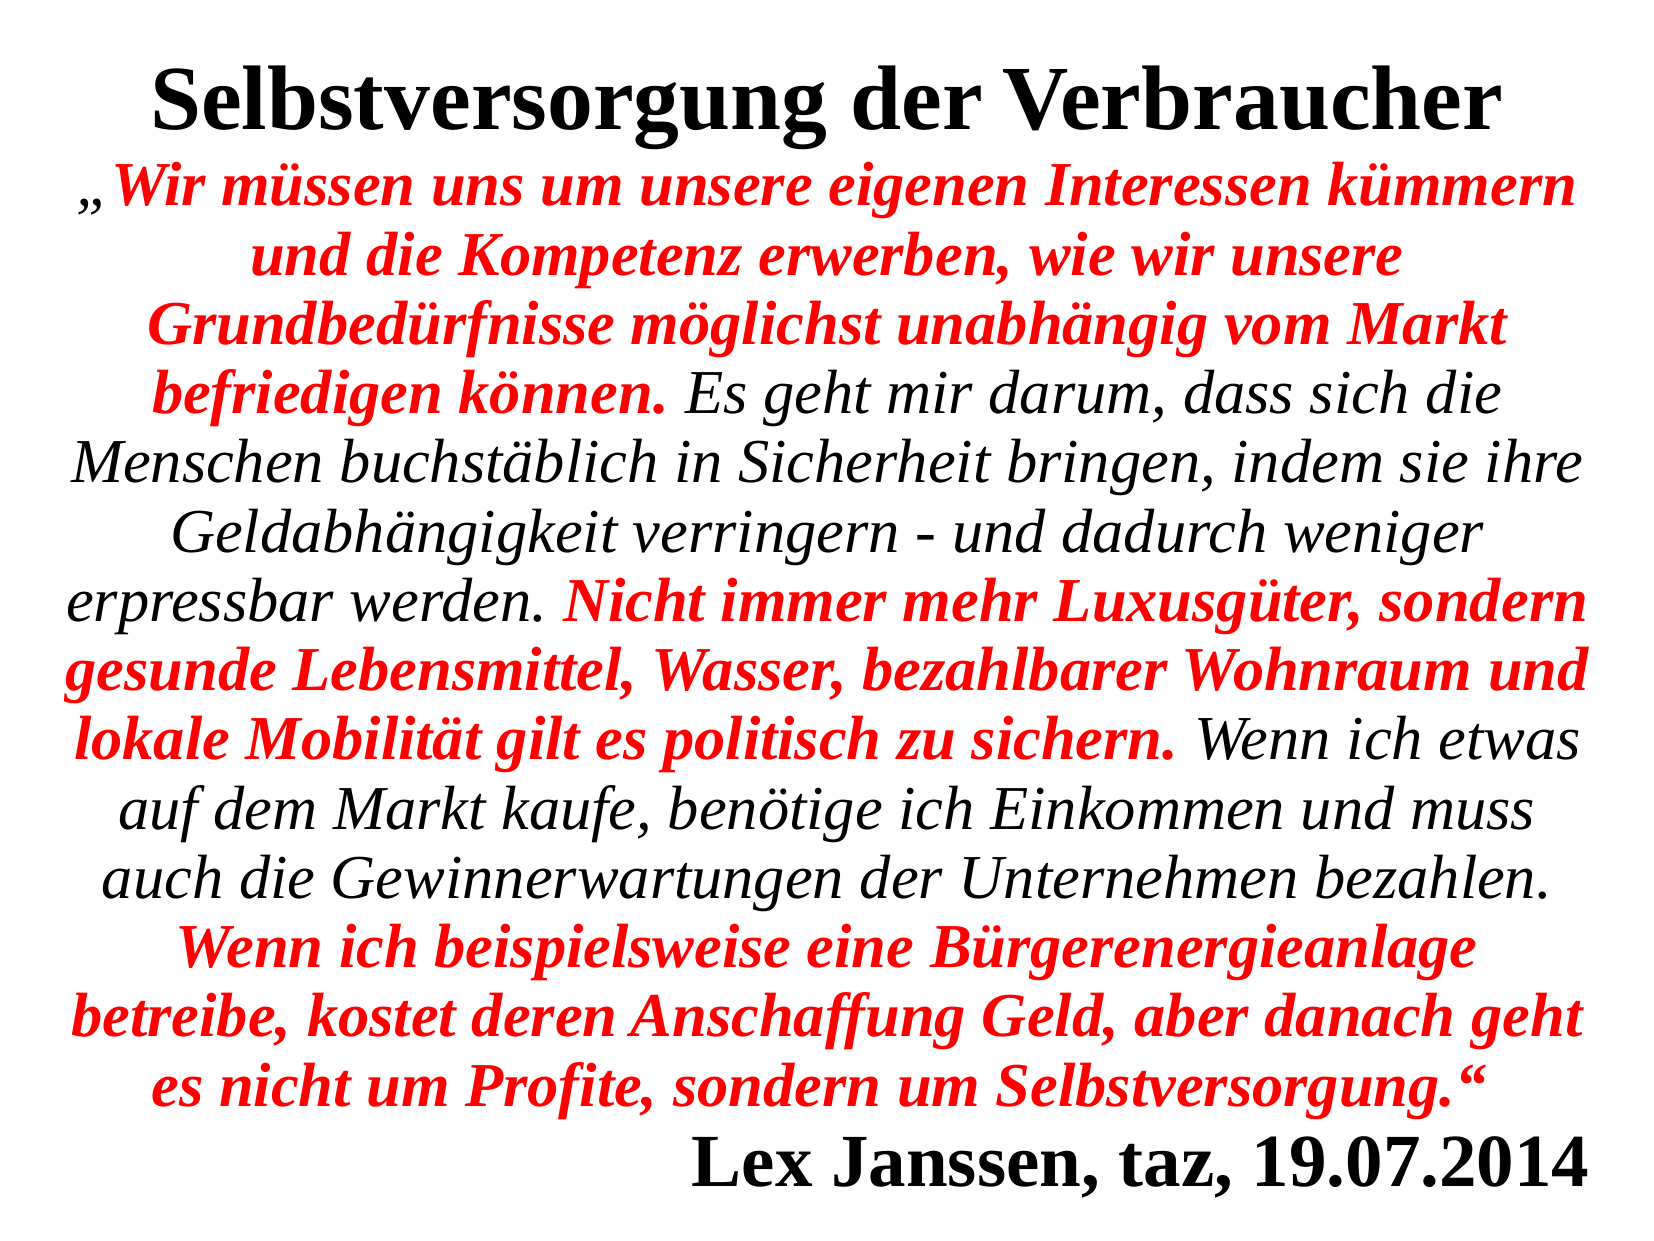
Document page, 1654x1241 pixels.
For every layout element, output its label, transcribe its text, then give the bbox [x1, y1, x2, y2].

text_box Selbstversorgung der Verbraucher „Wir müssen uns um unsere eigenen Interessen kümmern und die Kompetenz erwerben, wie wir unsere Grundbedürfnisse möglichst unabhängig vom Markt befriedigen können. Es geht mir darum, dass sich die Menschen buchstäblich in Sicherheit bringen, indem sie ihre Geldabhängigkeit verringern - und dadurch weniger erpressbar werden. Nicht immer mehr Luxusgüter, sondern gesunde Lebensmittel, Wasser, bezahlbarer Wohnraum und lokale Mobilität gilt es politisch zu sichern. Wenn ich etwas auf dem Markt kaufe, benötige ich Einkommen und muss auch die Gewinnerwartungen der Unternehmen bezahlen. Wenn ich beispielsweise eine Bürgerenergieanlage betreibe, kostet deren Anschaffung Geld, aber danach geht es nicht um Profite, sondern um Selbstversorgung.“ Lex Janssen, taz, 19.07.2014 [50, 40, 1606, 1215]
